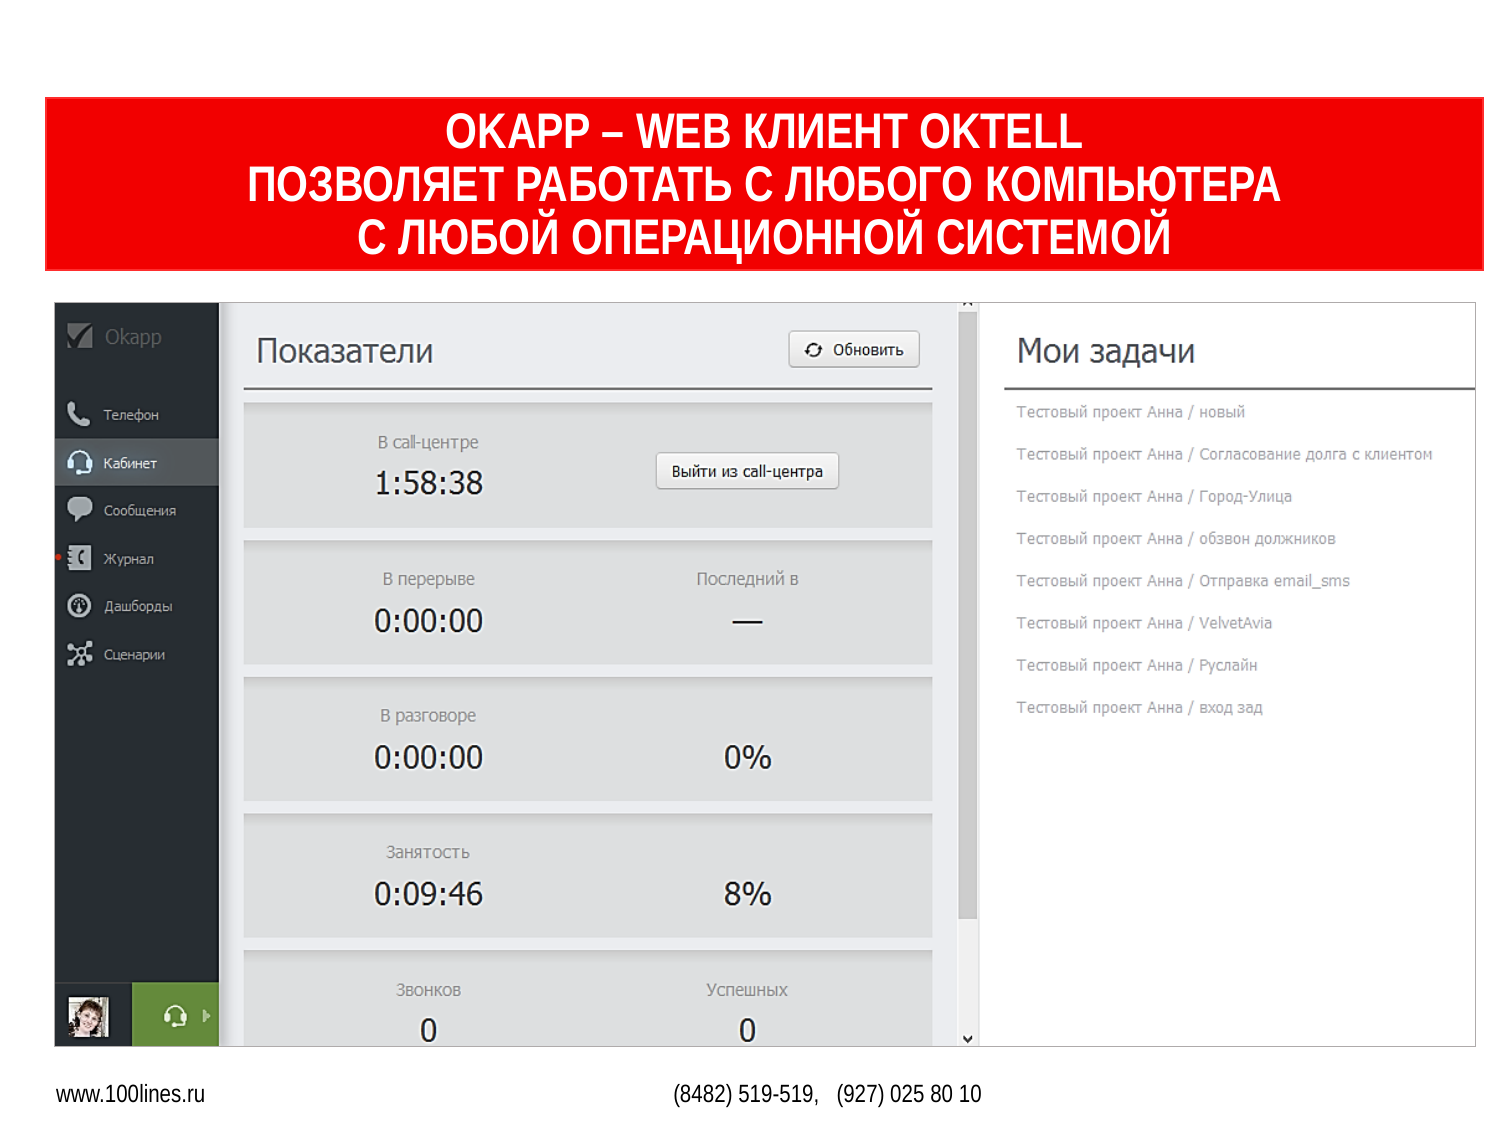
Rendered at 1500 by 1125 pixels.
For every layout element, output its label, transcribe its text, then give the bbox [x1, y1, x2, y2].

picture [54, 302, 1476, 1047]
text_box OKAPP – WEB КЛИЕНТ OKTELL ПОЗВОЛЯЕТ РАБОТАТЬ С ЛЮБОГО КОМПЬЮТЕРА С ЛЮБОЙ ОПЕРАЦИОННОЙ СИСТЕМОЙ [46, 98, 1483, 270]
text_box www.100lines.ru (8482) 519-519, (927) 025 80 10 [41, 1070, 1459, 1103]
